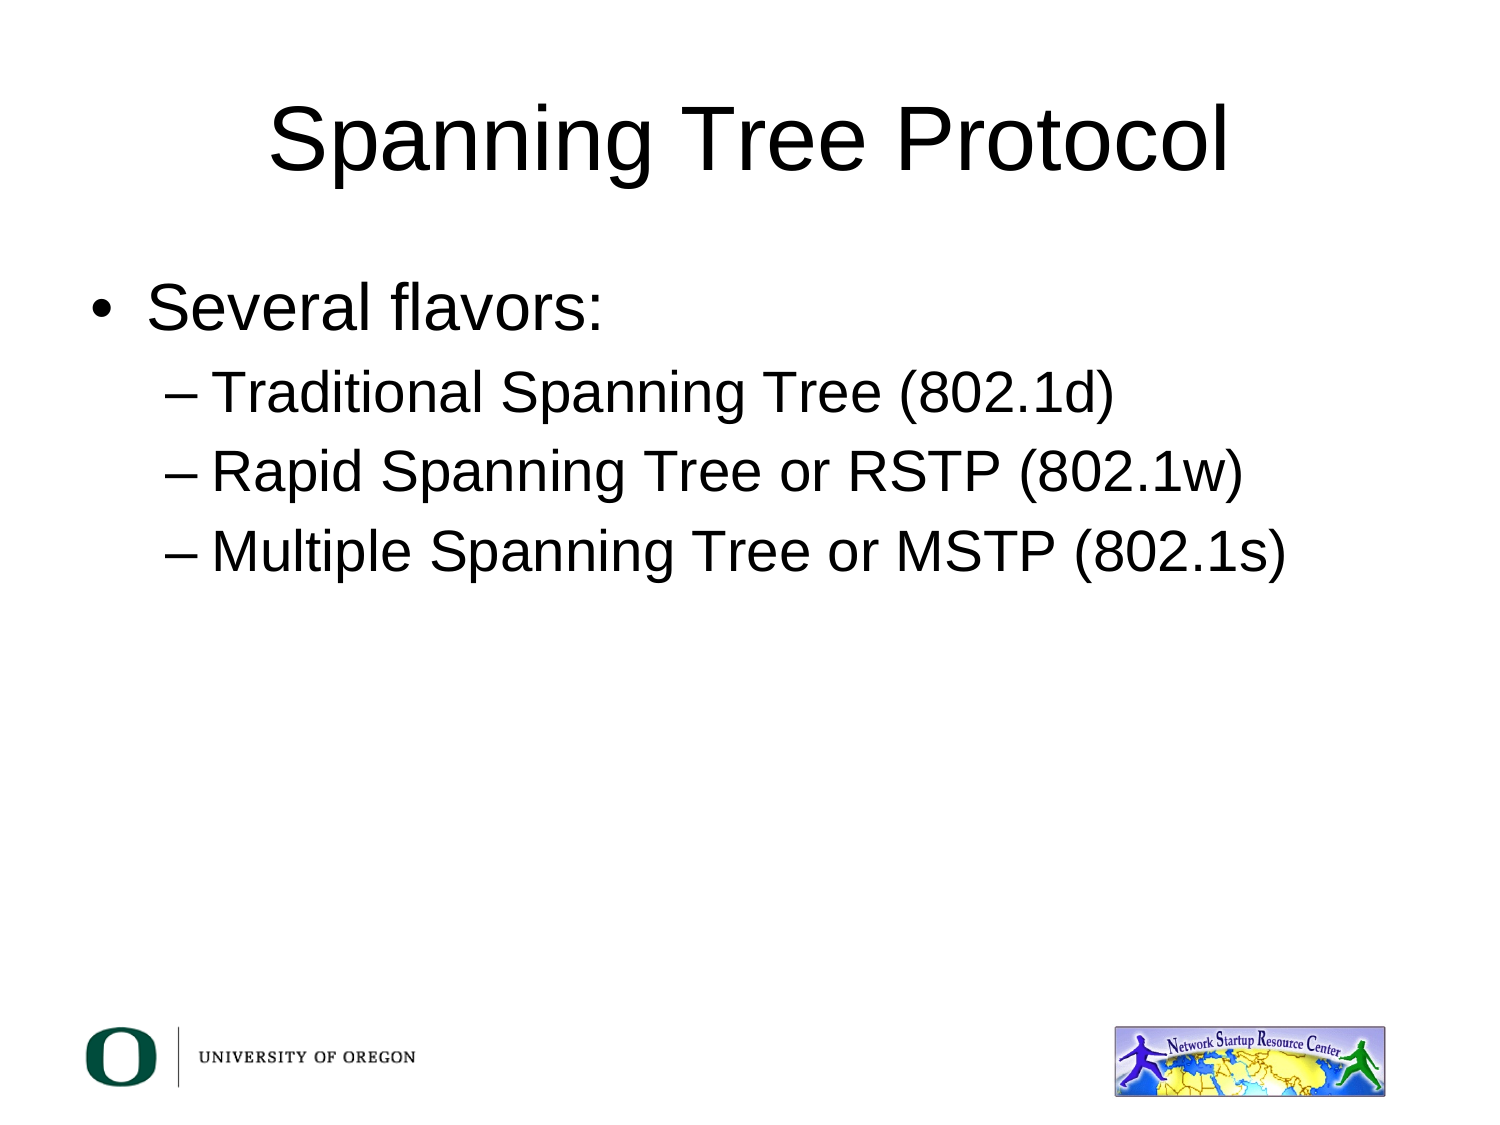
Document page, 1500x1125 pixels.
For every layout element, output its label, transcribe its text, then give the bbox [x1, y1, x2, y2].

picture [1112, 1024, 1388, 1099]
picture [75, 1024, 426, 1090]
list Several flavors: Traditional Spanning Tree (802.1d) Rapid Spanning Tree or RSTP (802.1w) Multiple Spanning Tree or MSTP (802.1s) [75, 262, 1426, 1005]
title Spanning Tree Protocol [75, 45, 1426, 233]
